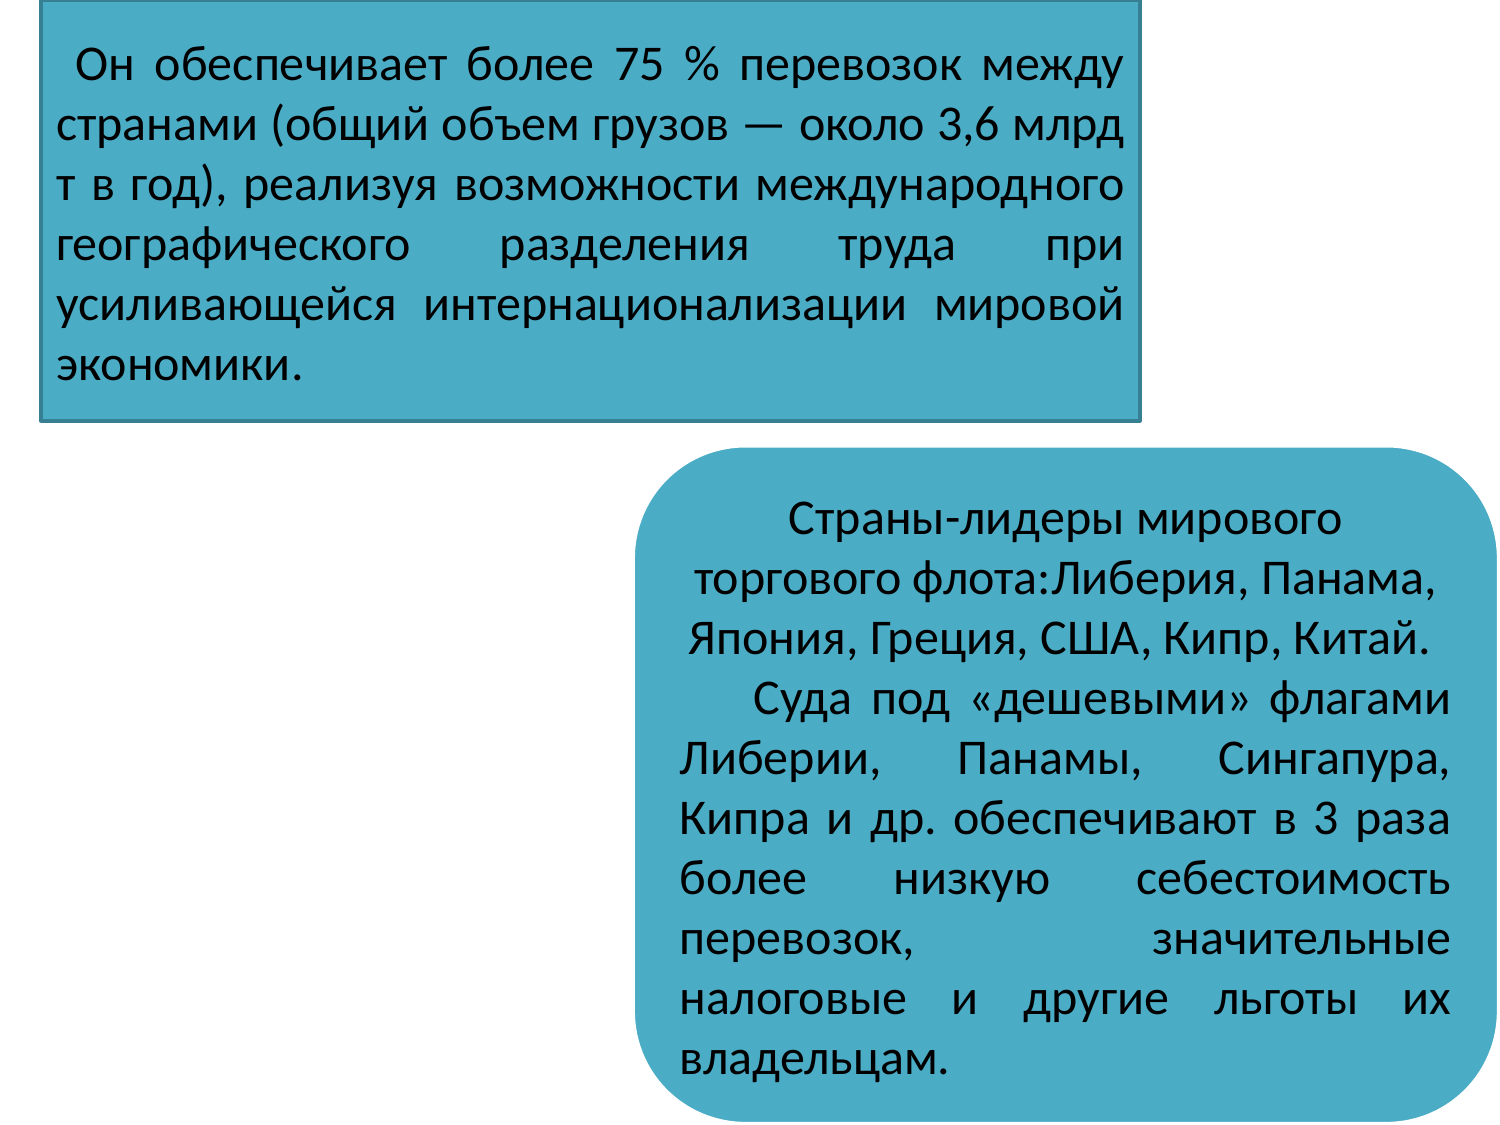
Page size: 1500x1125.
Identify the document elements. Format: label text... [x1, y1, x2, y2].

text_box Страны-лидеры мирового торгового флота:Либерия, Панама, Япония, Греция, США, Кипр, Китай. Суда под «дешевыми» флагами Либерии, Панамы, Сингапура, Кипра и др. обеспечивают в 3 раза более низкую себестоимость перевозок, значительные налоговые и другие льготы их владельцам. [631, 444, 1500, 1125]
text_box Он обеспечивает более 75 % перевозок между странами (общий объем грузов — около 3,6 млрд т в год), реализуя возможности международного географического разделения труда при усиливающейся интернационализации мировой экономики. [41, 0, 1140, 421]
